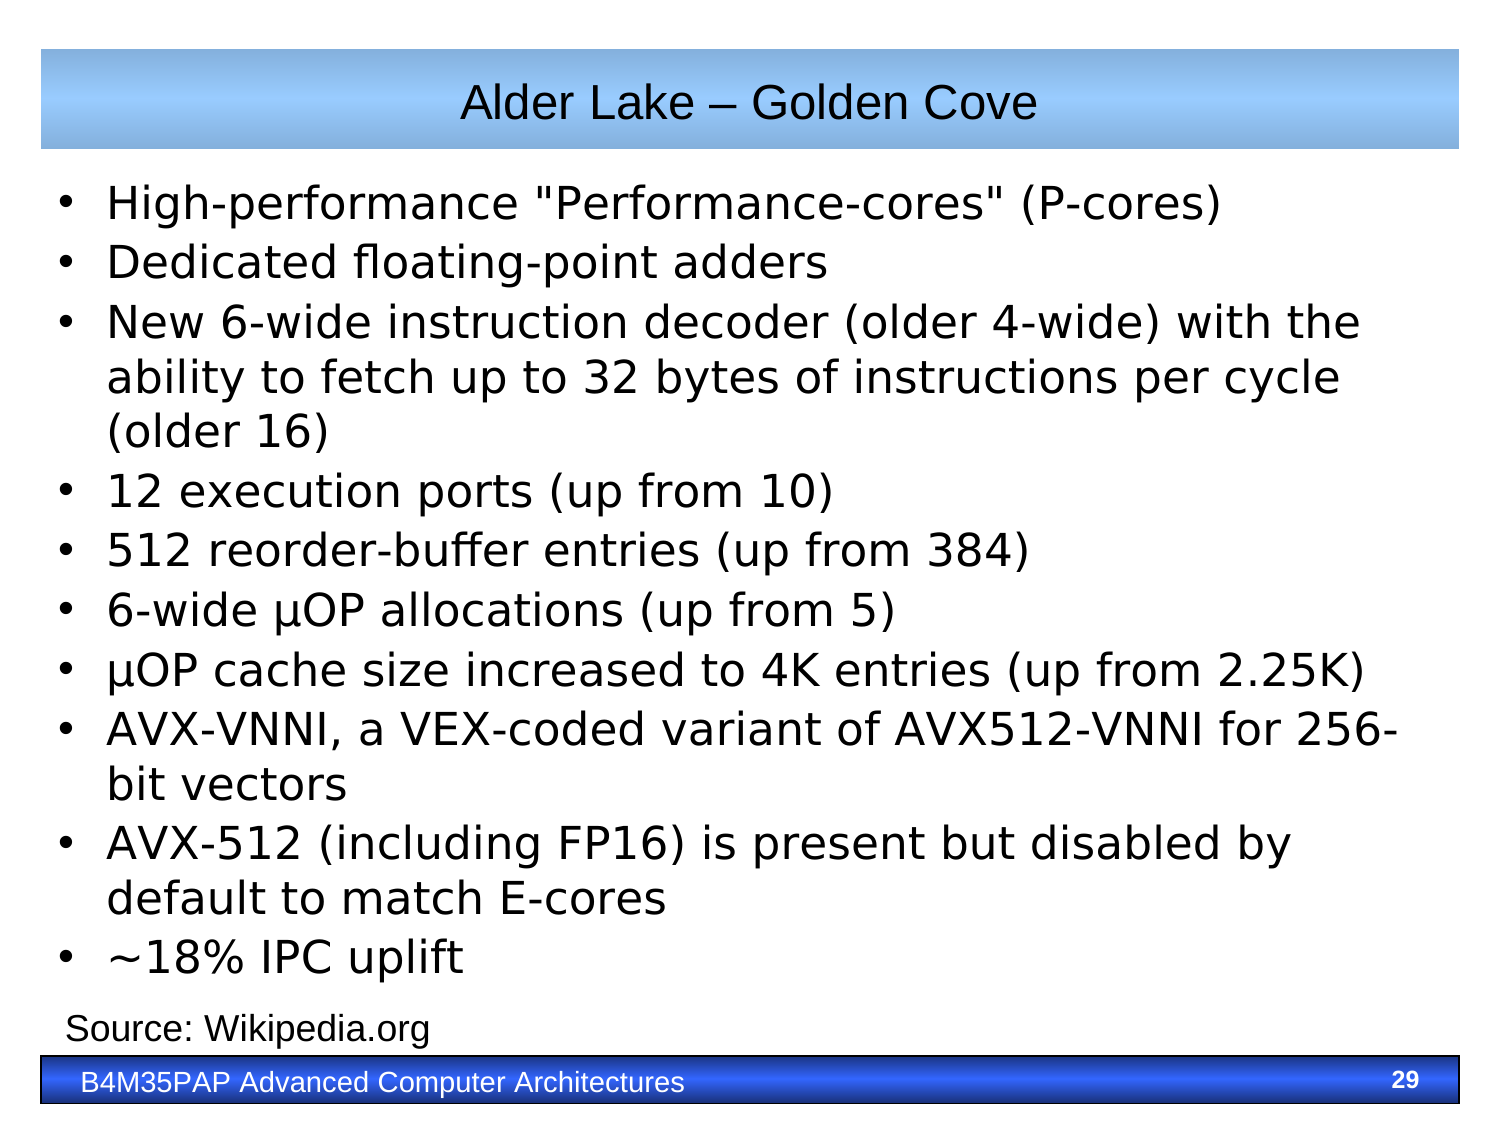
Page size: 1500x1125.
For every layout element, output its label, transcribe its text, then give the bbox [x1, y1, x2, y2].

text_box Source: Wikipedia.org [49, 999, 1038, 1057]
title Alder Lake – Golden Cove [41, 49, 1459, 149]
list High-performance "Performance-cores" (P-cores) Dedicated floating-point adders New 6-wide instruction decoder (older 4-wide) with the ability to fetch up to 32 bytes of instructions per cycle (older 16) 12 execution ports (up from 10) 512 reorder-buffer entries (up from 384) 6-wide µOP allocations (up from 5) µOP cache size increased to 4K entries (up from 2.25K) AVX-VNNI, a VEX-coded variant of AVX512-VNNI for 256-bit vectors AVX-512 (including FP16) is present but disabled by default to match E-cores ~18% IPC uplift [44, 166, 1458, 1000]
